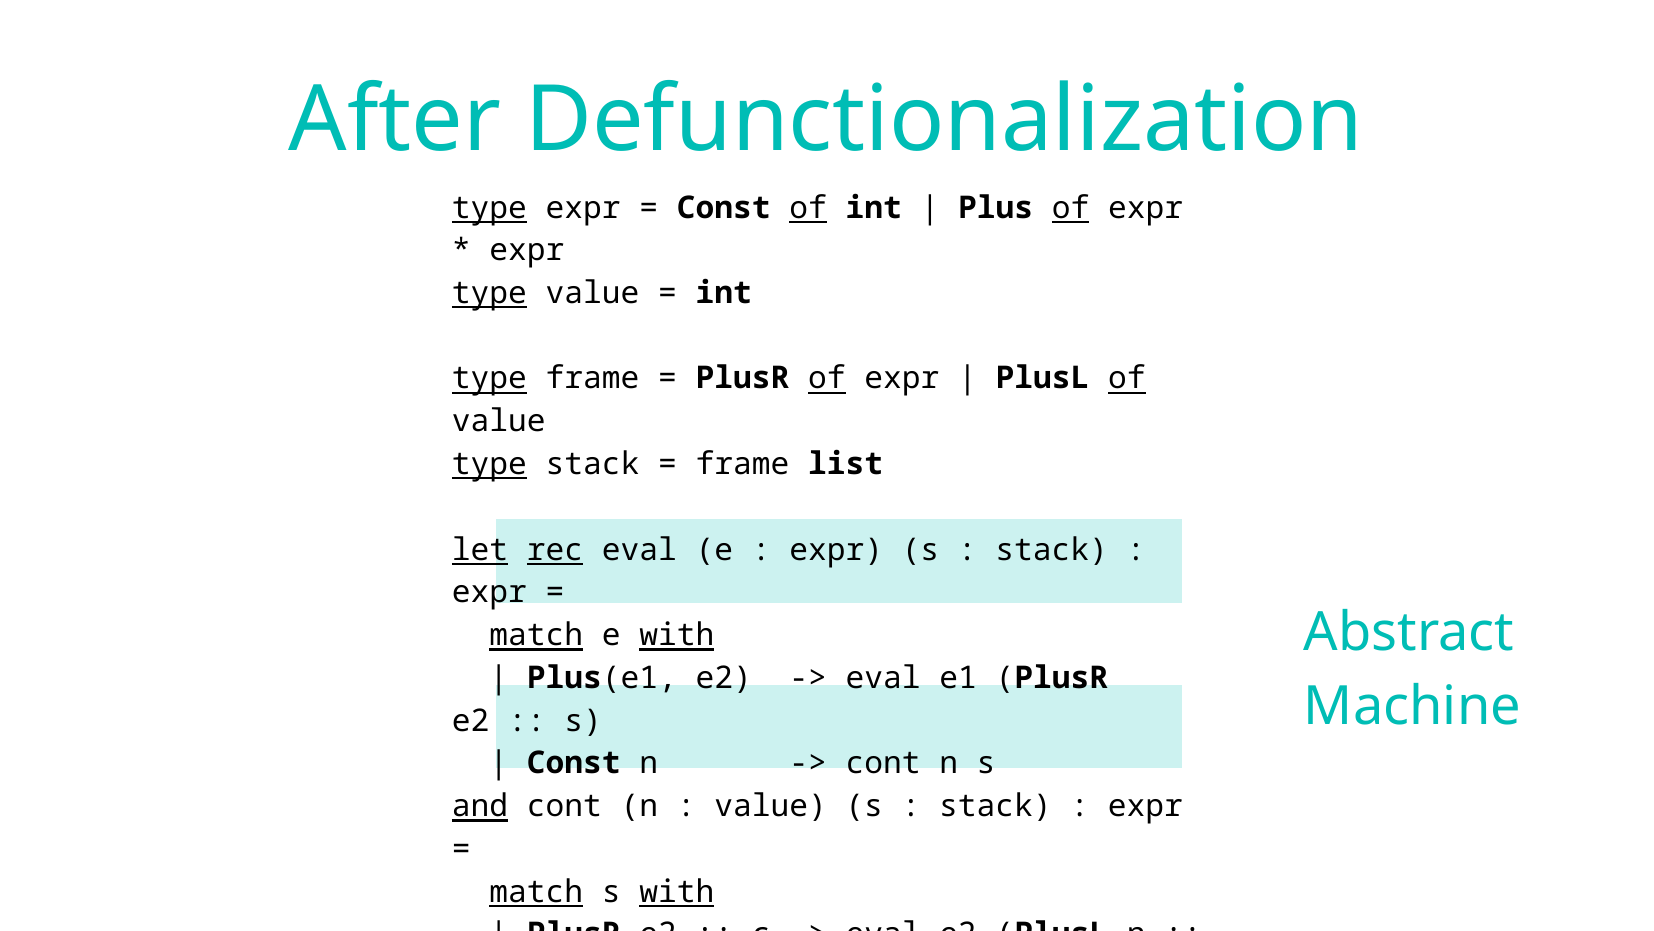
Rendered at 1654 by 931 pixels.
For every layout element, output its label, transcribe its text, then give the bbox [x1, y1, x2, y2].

text_box Abstract Machine [1289, 585, 1524, 709]
title After Defunctionalization [82, 37, 1571, 193]
text_box type expr = Const of int | Plus of expr * expr type value = int type frame = PlusR of expr | PlusL of value type stack = frame list let rec eval (e : expr) (s : stack) : expr = match e with | Plus(e1, e2) -> eval e1 (PlusR e2 :: s) | Const n -> cont n s and cont (n : value) (s : stack) : expr = match s with | PlusR e2 :: c -> eval e2 (PlusL n :: s) | PlusL n1 :: c -> cont (n1 + n) s | [] -> Const n let normalize (e : expr) : expr = eval e [] [437, 193, 1236, 902]
